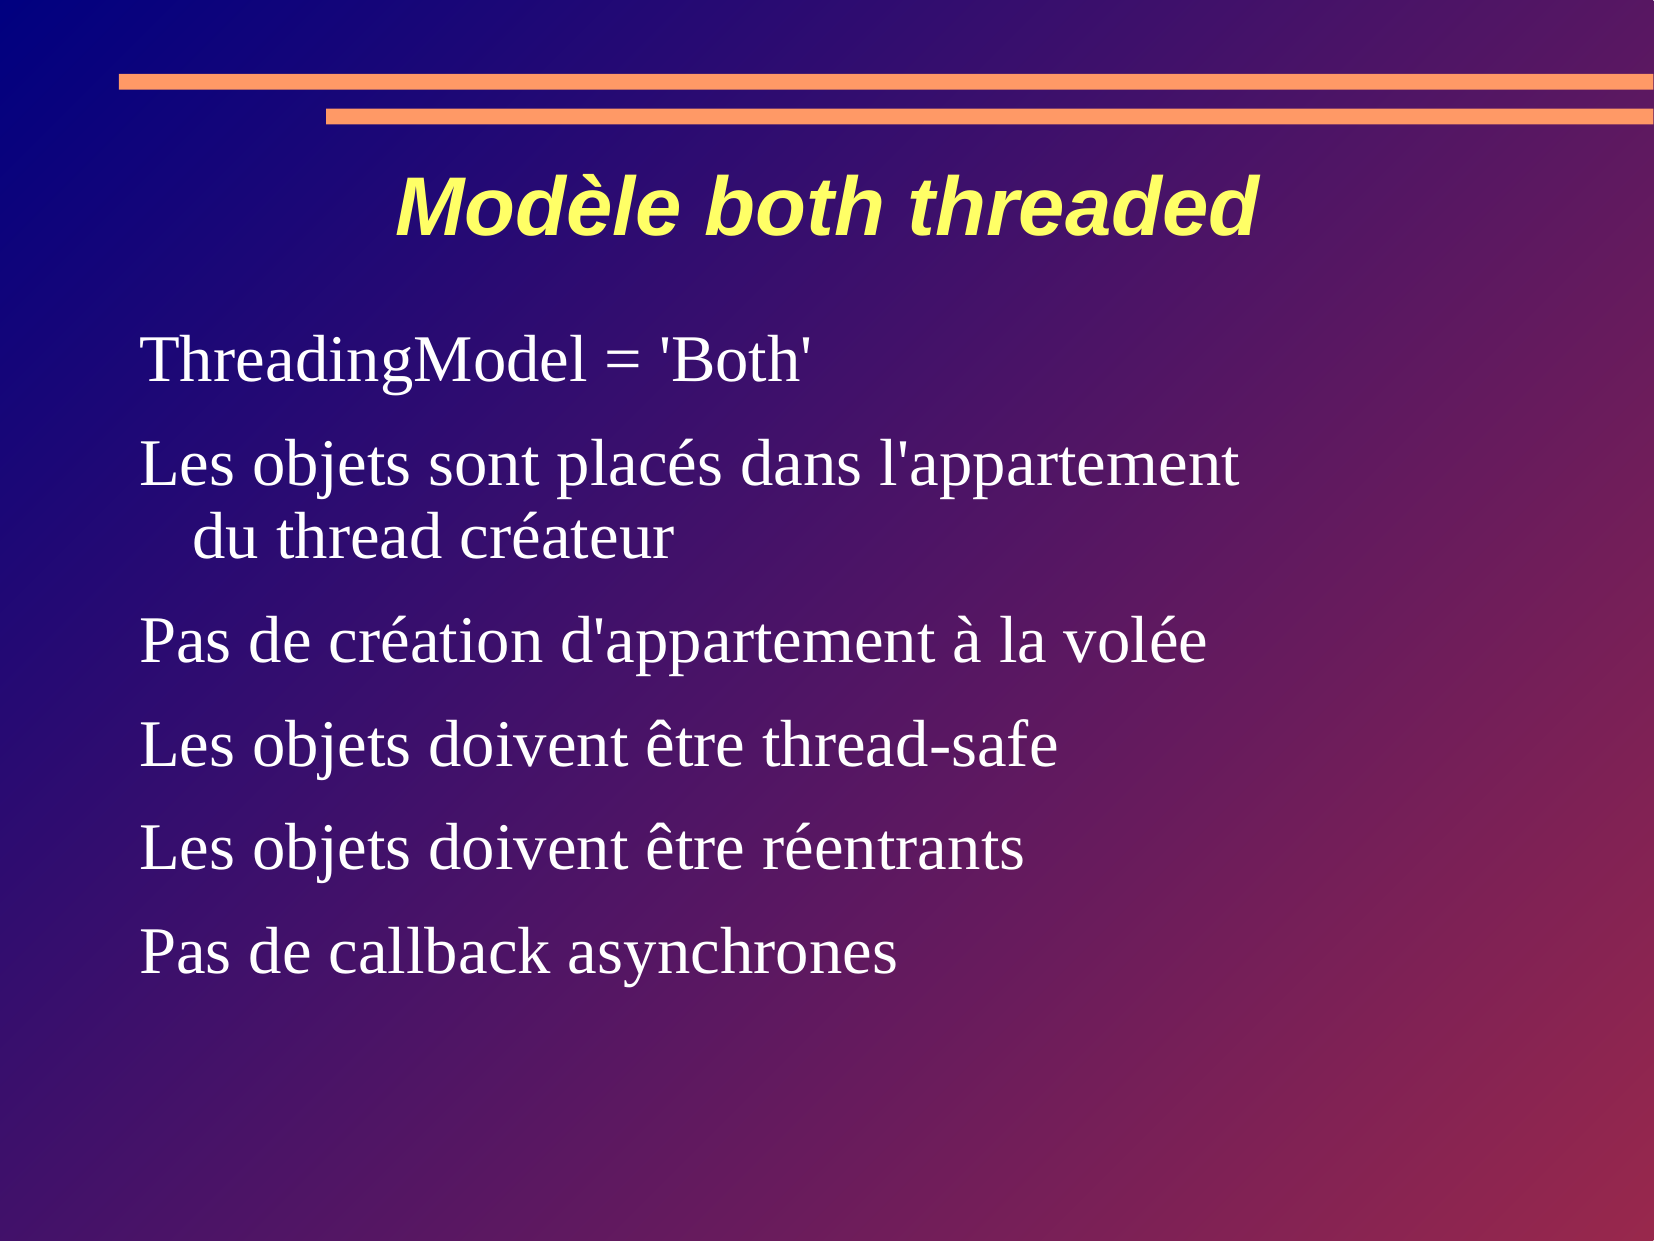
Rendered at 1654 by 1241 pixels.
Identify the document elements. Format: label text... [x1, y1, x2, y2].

list ThreadingModel = 'Both' Les objets sont placés dans l'appartement du thread créateur Pas de création d'appartement à la volée Les objets doivent être thread-safe Les objets doivent être réentrants Pas de callback asynchrones [121, 321, 1534, 1092]
title Modèle both threaded [121, 102, 1534, 311]
